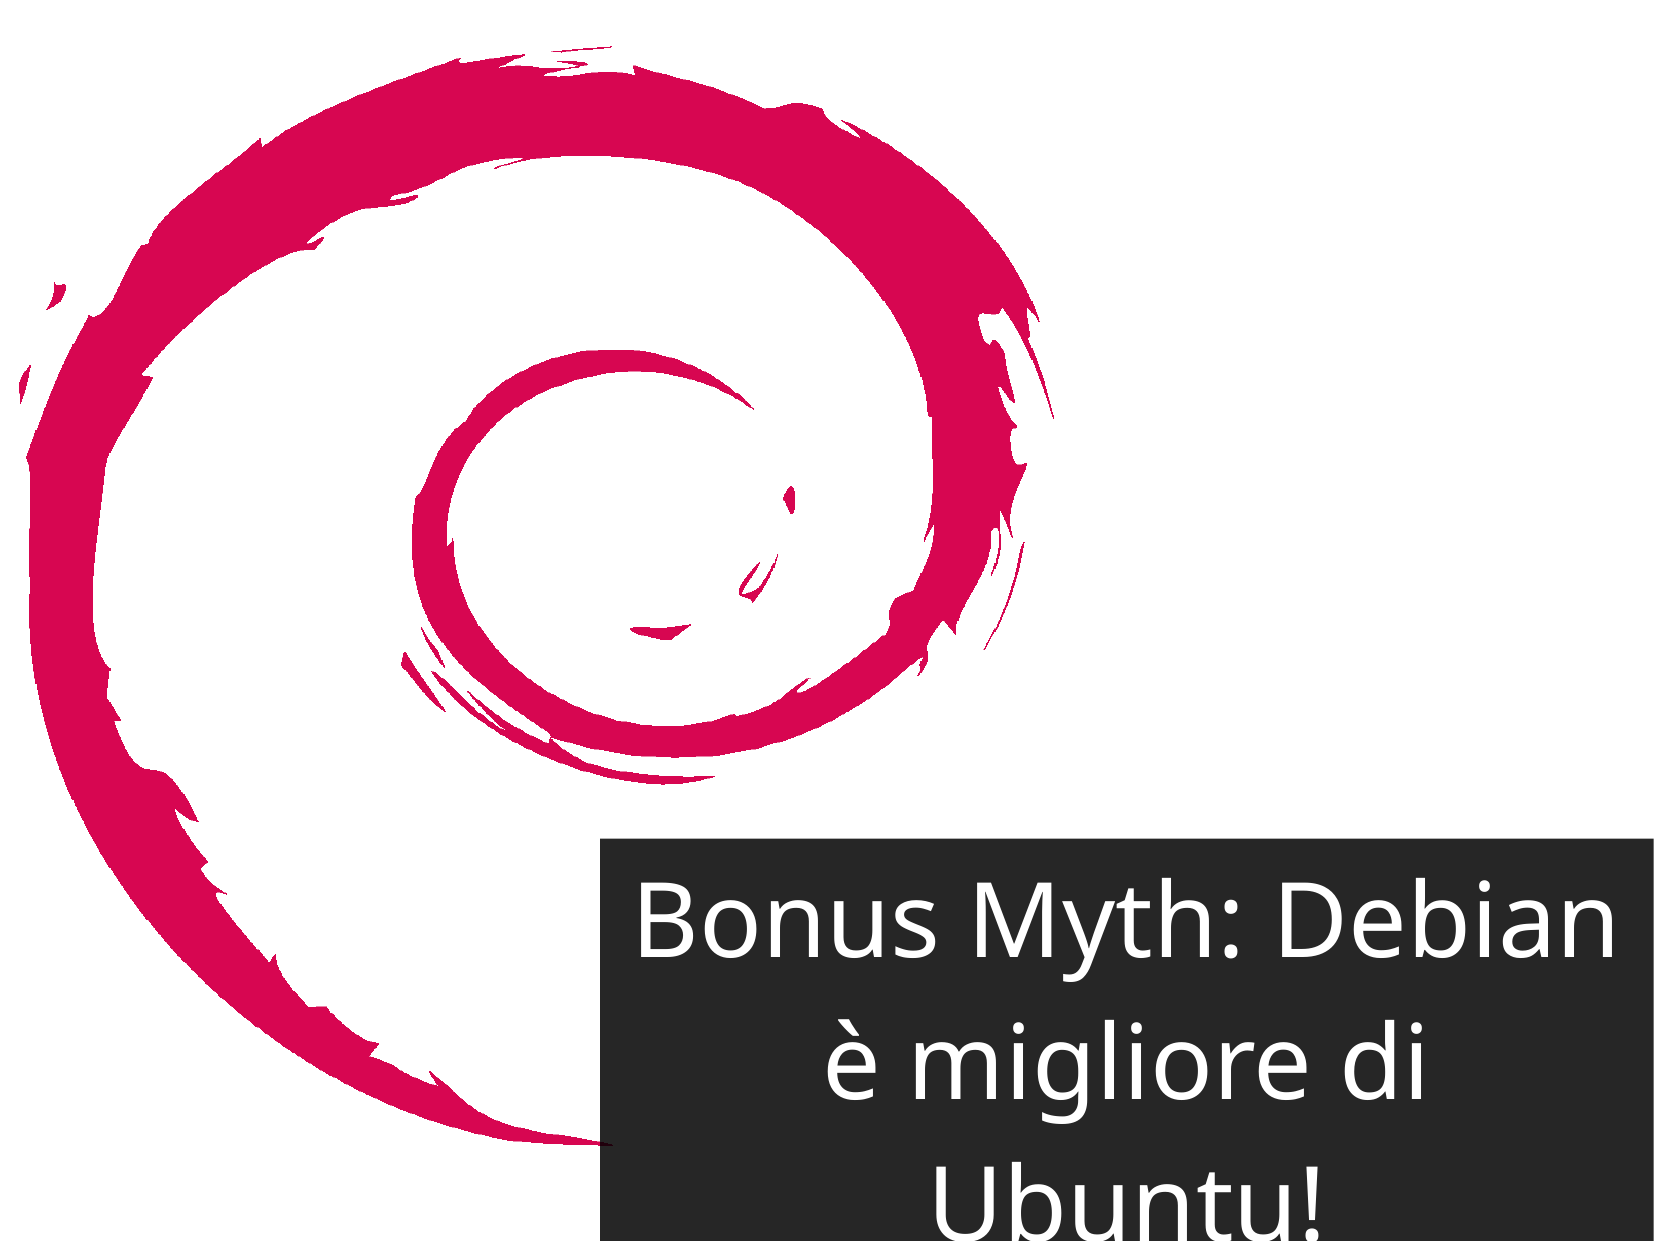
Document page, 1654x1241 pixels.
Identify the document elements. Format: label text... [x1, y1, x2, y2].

picture [0, 37, 1069, 1163]
text_box Bonus Myth: Debian è migliore di Ubuntu! [600, 838, 1654, 845]
